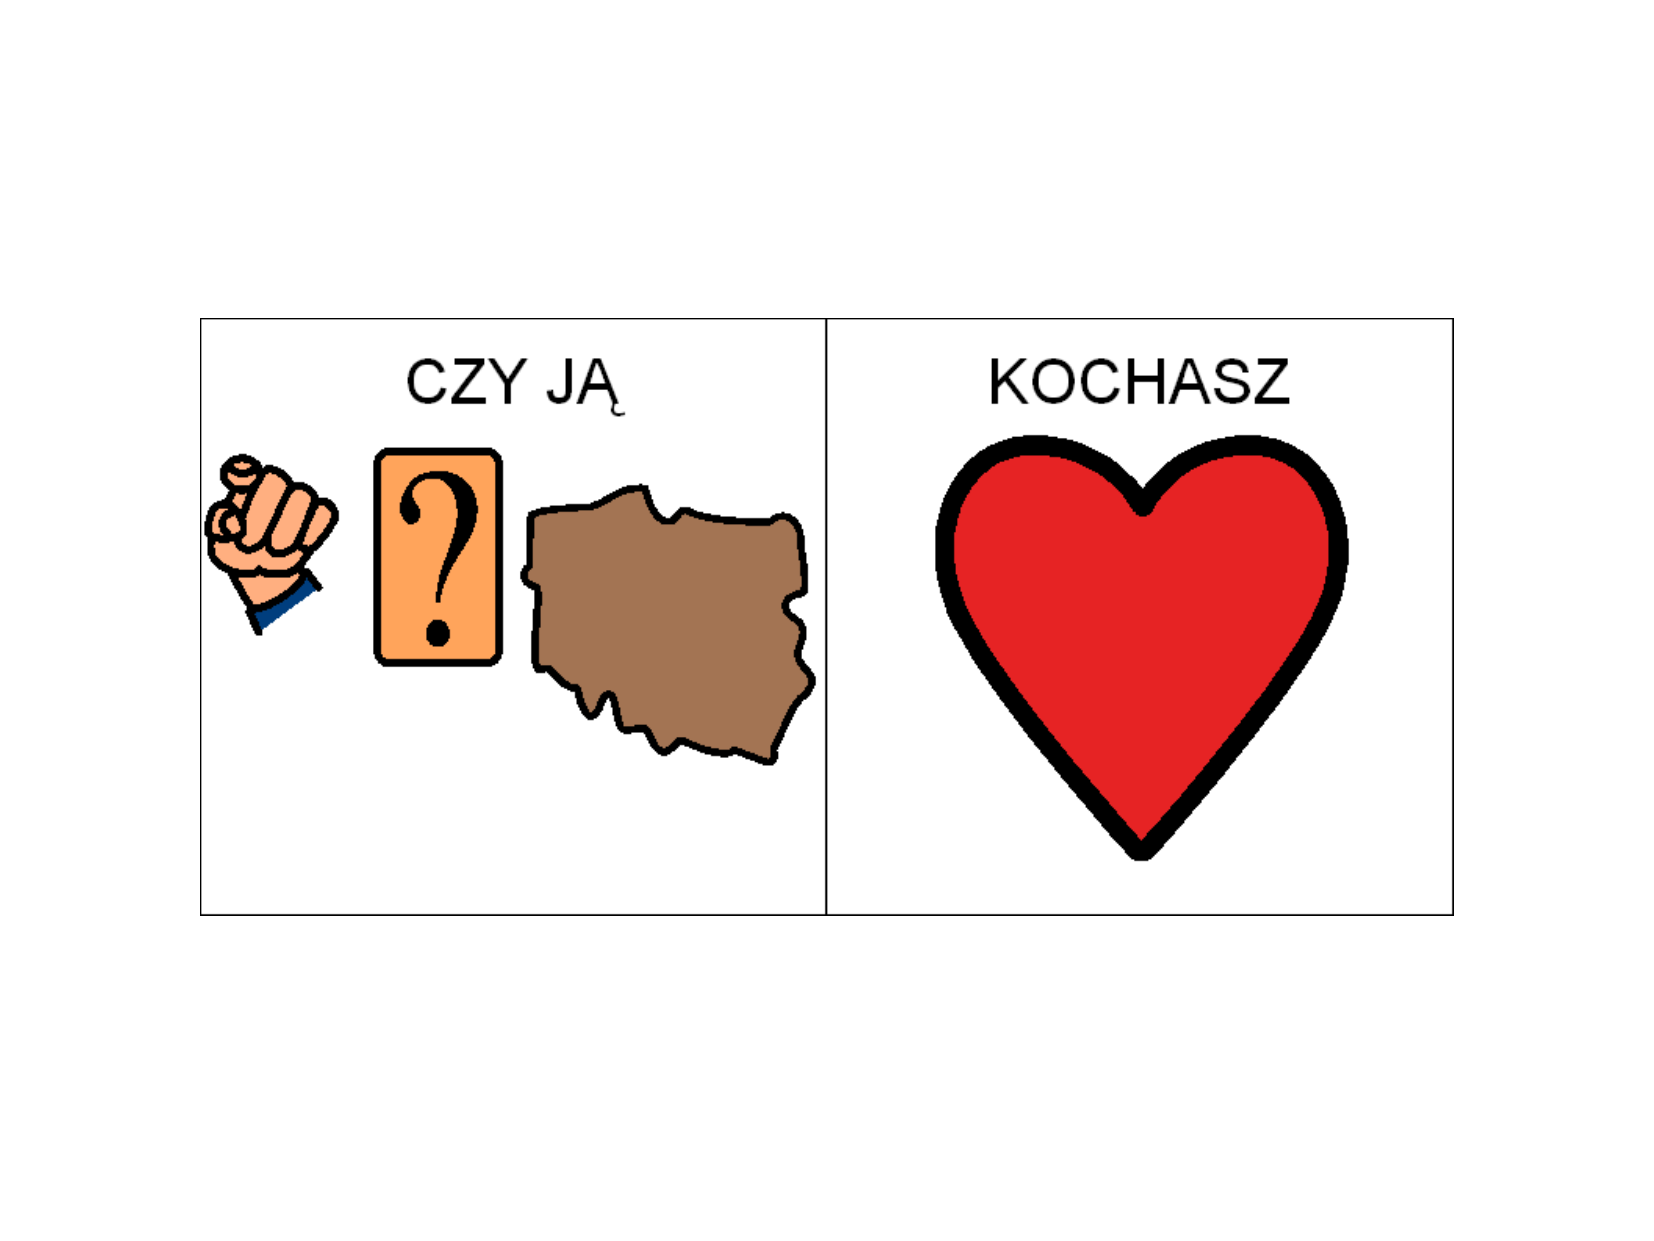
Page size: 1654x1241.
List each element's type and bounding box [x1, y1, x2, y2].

picture [200, 318, 1454, 916]
